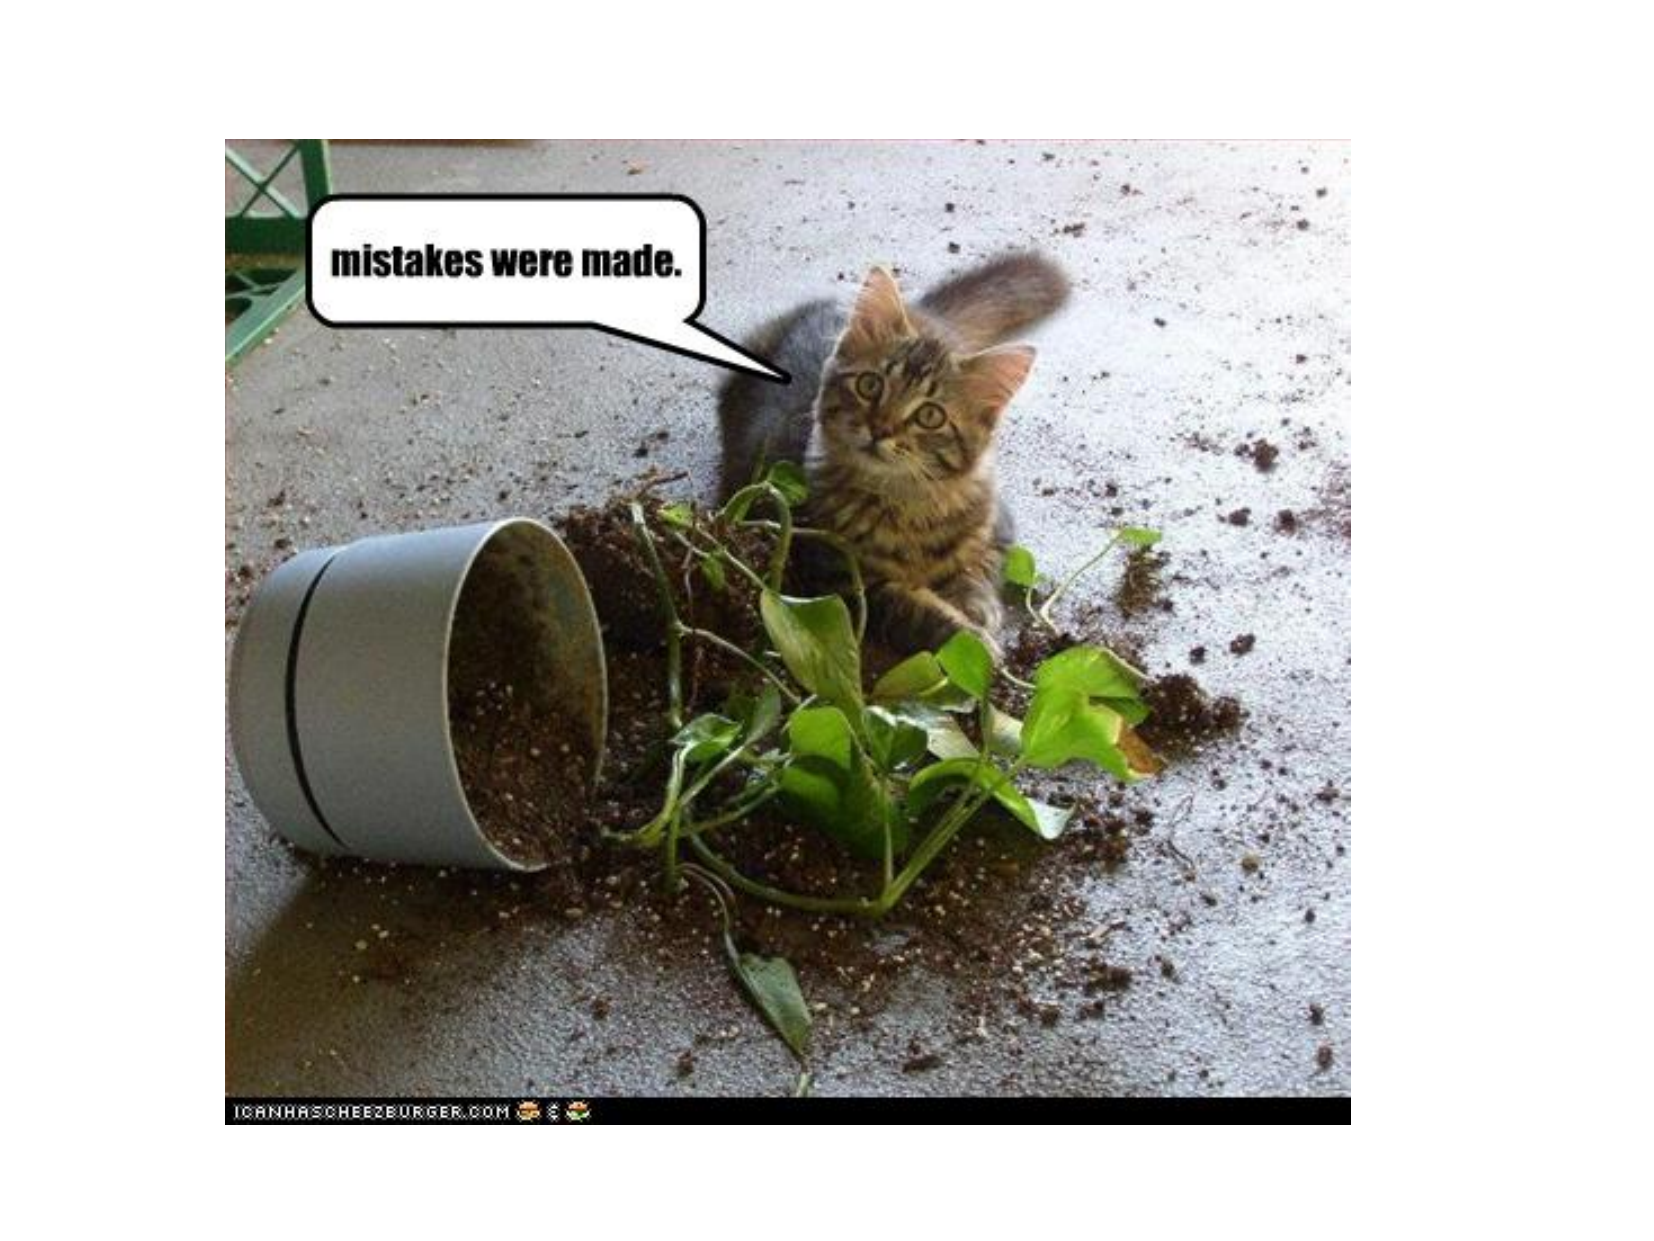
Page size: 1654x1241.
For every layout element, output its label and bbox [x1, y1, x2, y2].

picture [225, 139, 1351, 1126]
